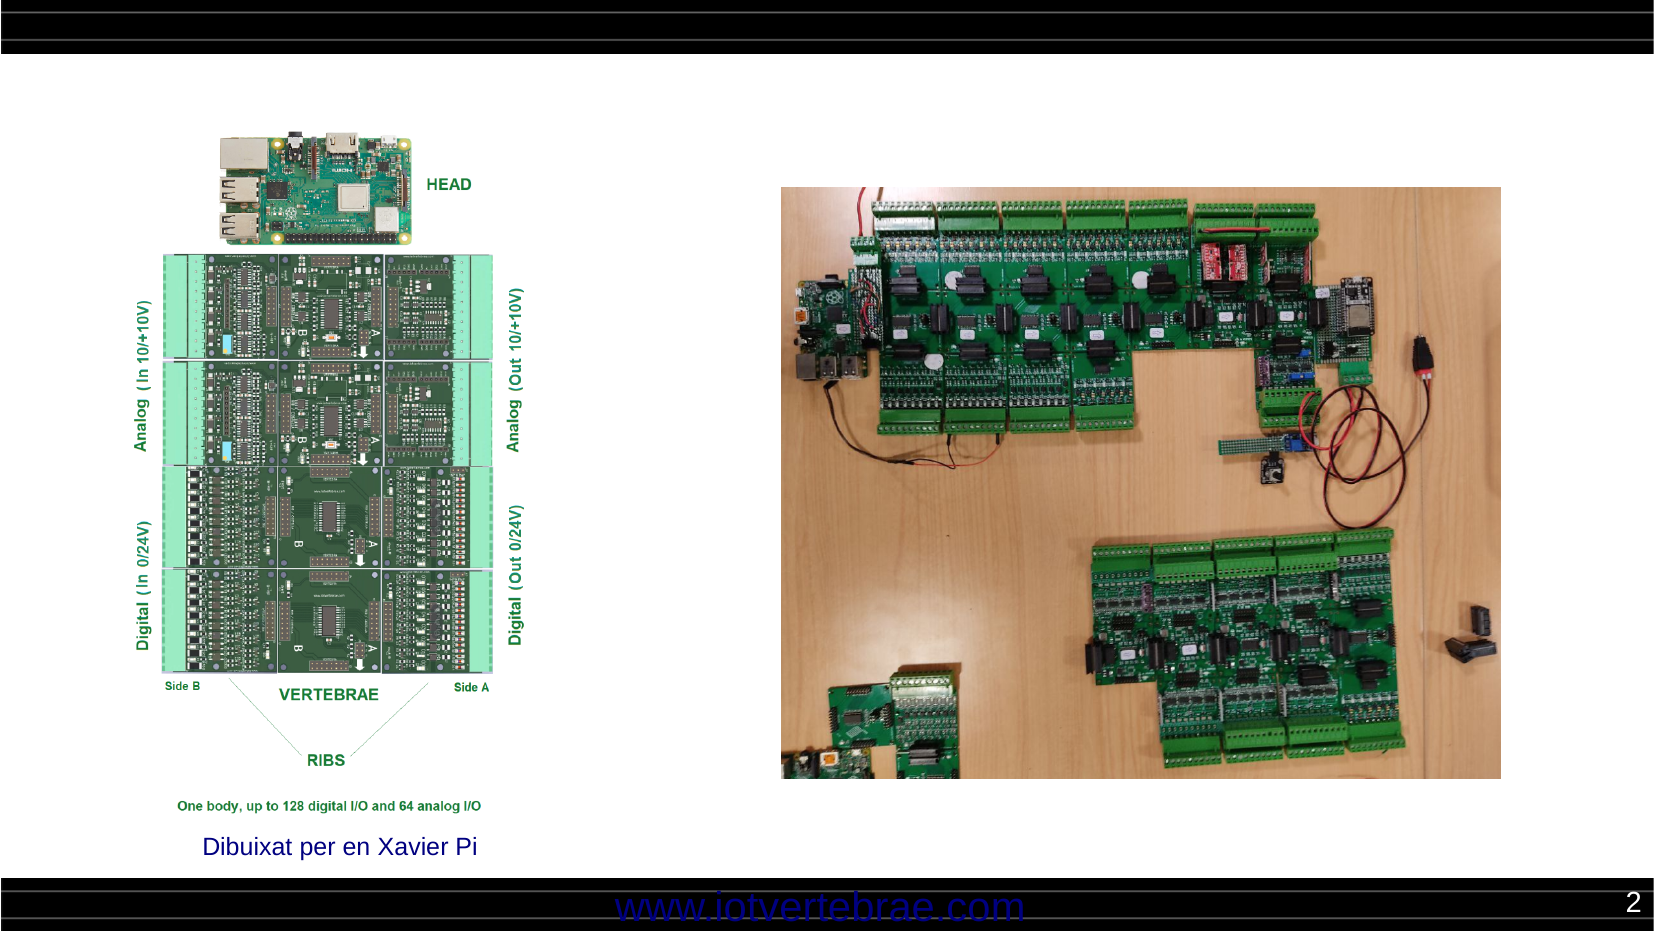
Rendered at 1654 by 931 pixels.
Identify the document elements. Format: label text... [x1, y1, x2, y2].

text_box www.iotvertebrae.com [600, 876, 1351, 931]
text_box Dibuixat per en Xavier Pi [187, 825, 563, 868]
picture [1, 0, 1654, 54]
picture [96, 119, 563, 826]
picture [1, 878, 600, 931]
picture [781, 187, 1501, 780]
picture [1351, 878, 1654, 931]
